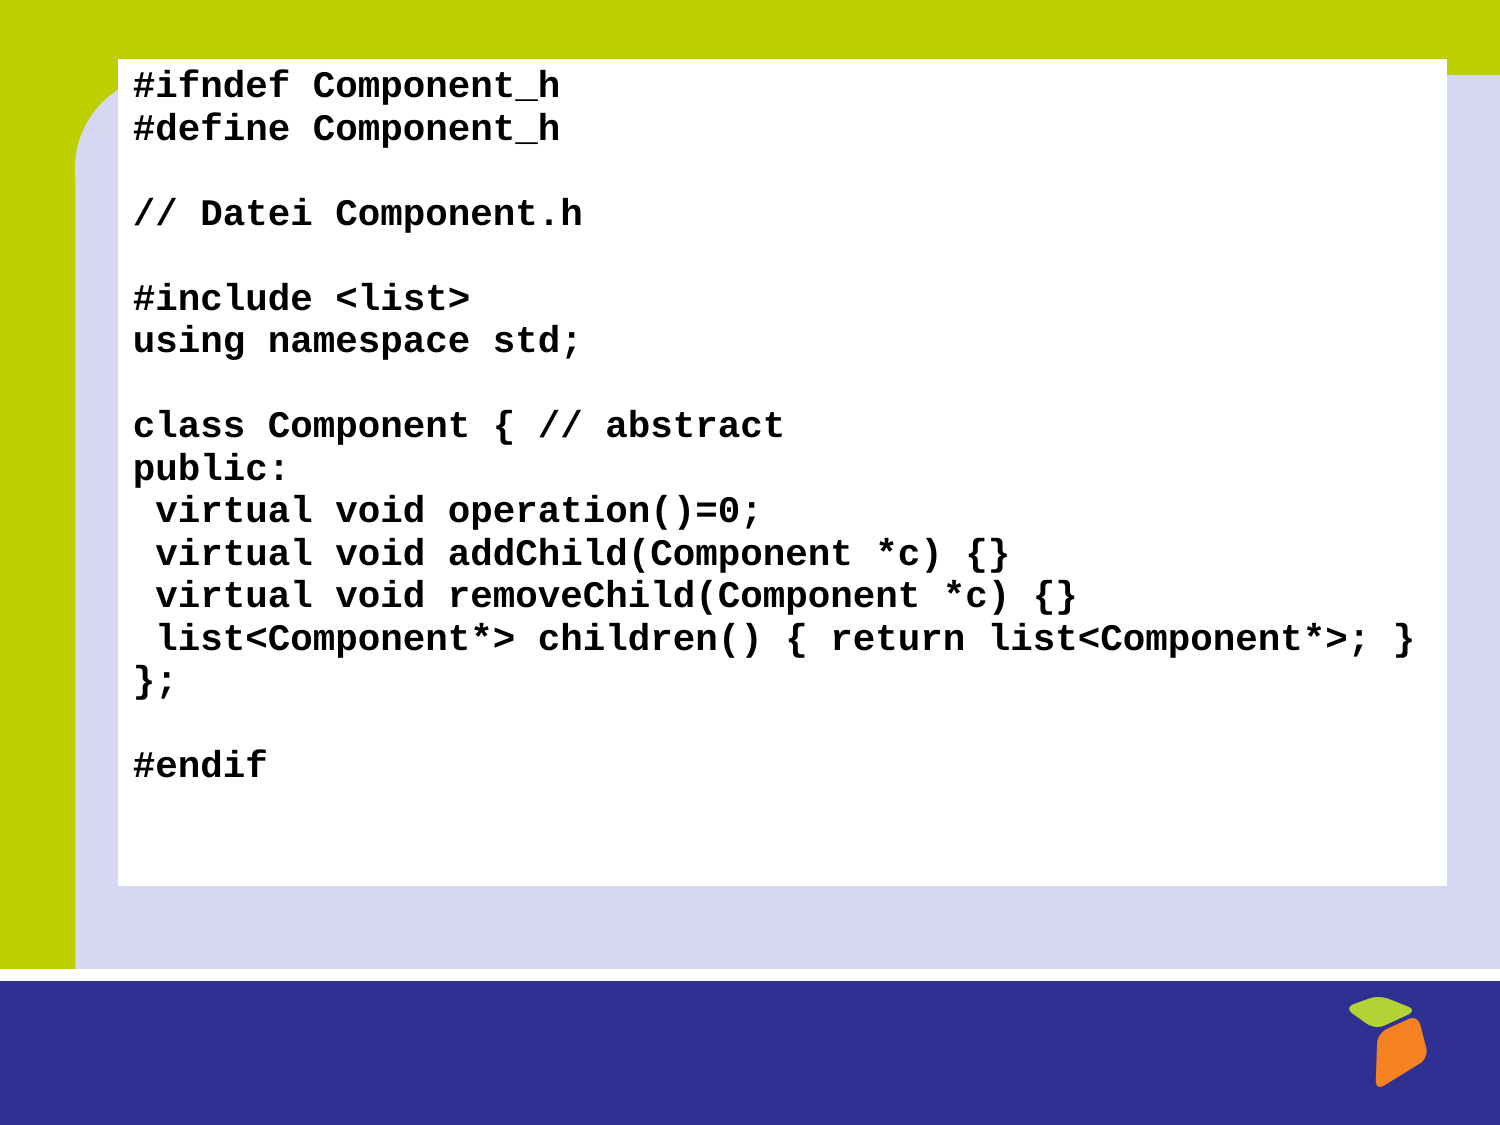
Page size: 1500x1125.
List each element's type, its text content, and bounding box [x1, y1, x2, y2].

picture [0, 981, 1500, 1125]
text_box #ifndef Component_h #define Component_h // Datei Component.h #include <list> using namespace std; class Component { // abstract public: virtual void operation()=0; virtual void addChild(Component *c) {} virtual void removeChild(Component *c) {} list<Component*> children() { return list<Component*>; } }; #endif [118, 59, 1447, 886]
